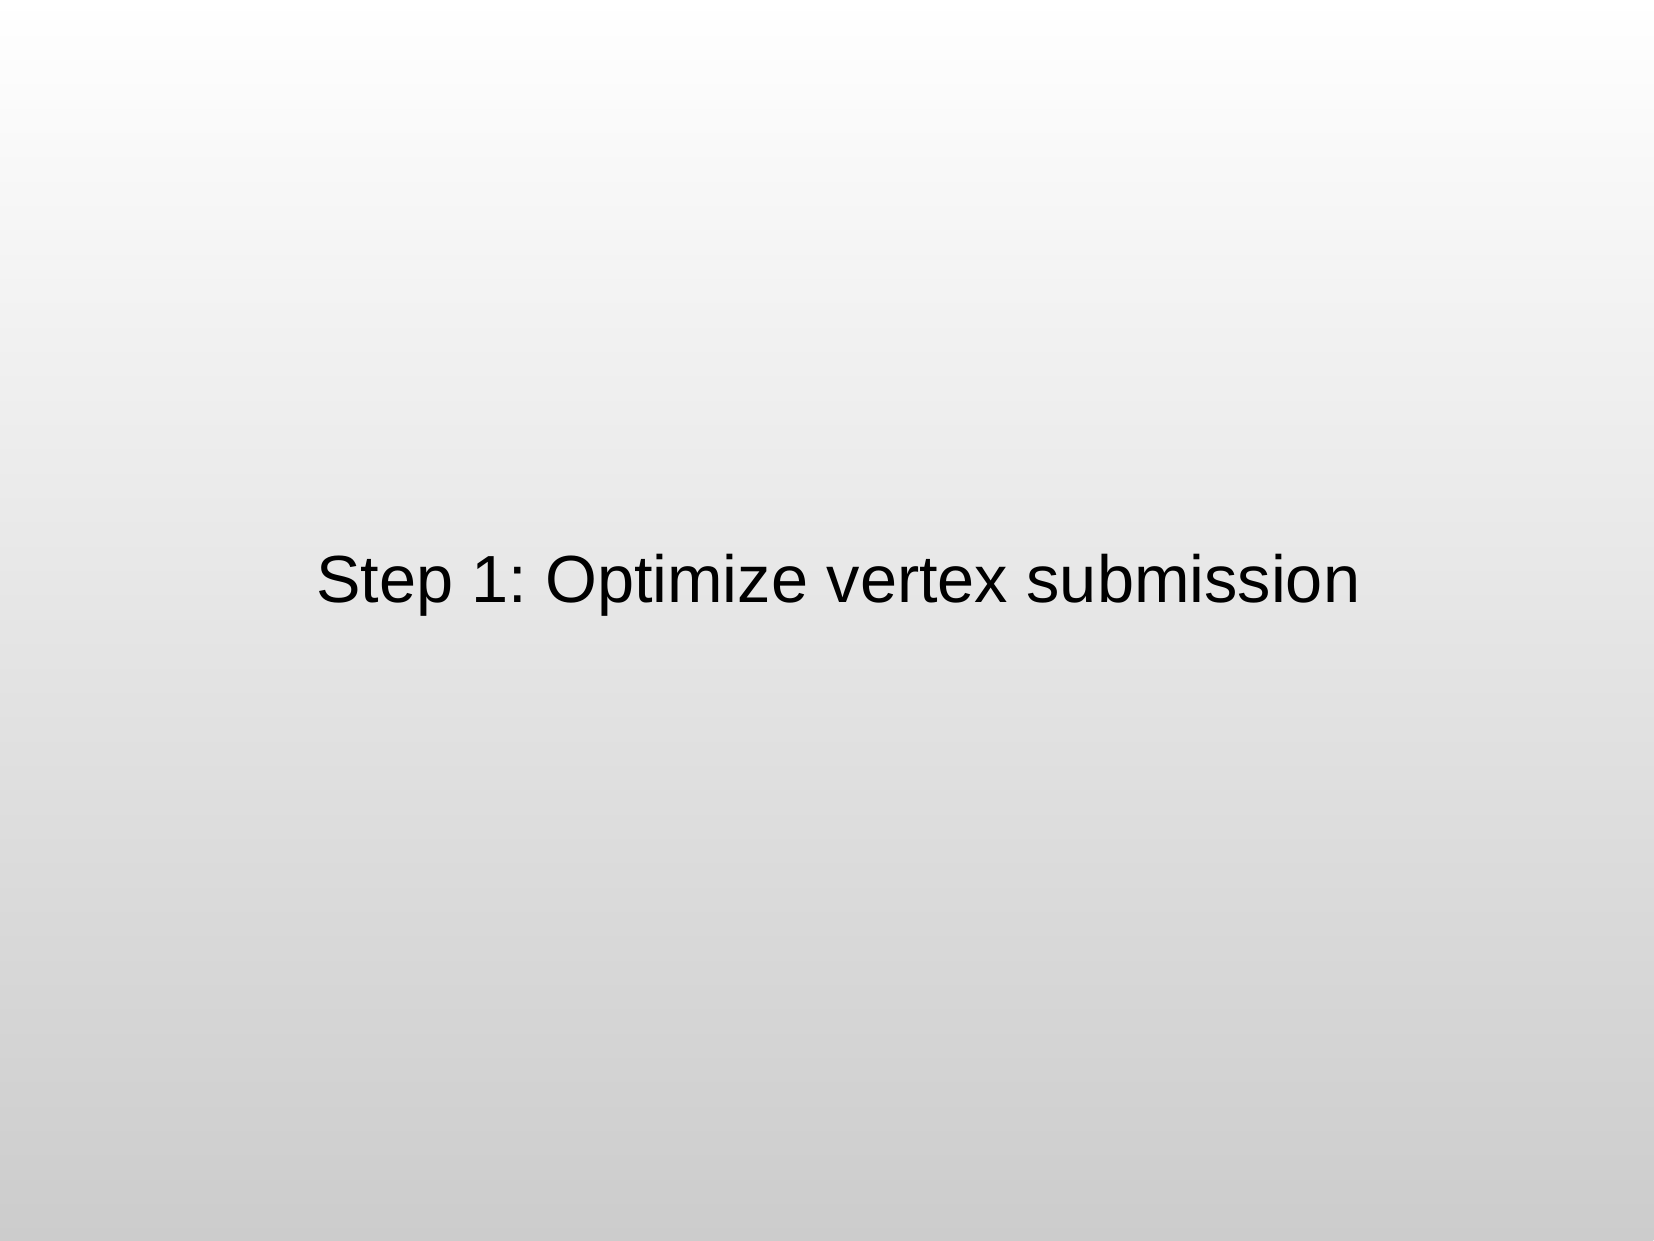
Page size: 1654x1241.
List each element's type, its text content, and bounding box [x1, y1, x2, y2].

subtitle Step 1: Optimize vertex submission [82, 49, 1571, 1109]
